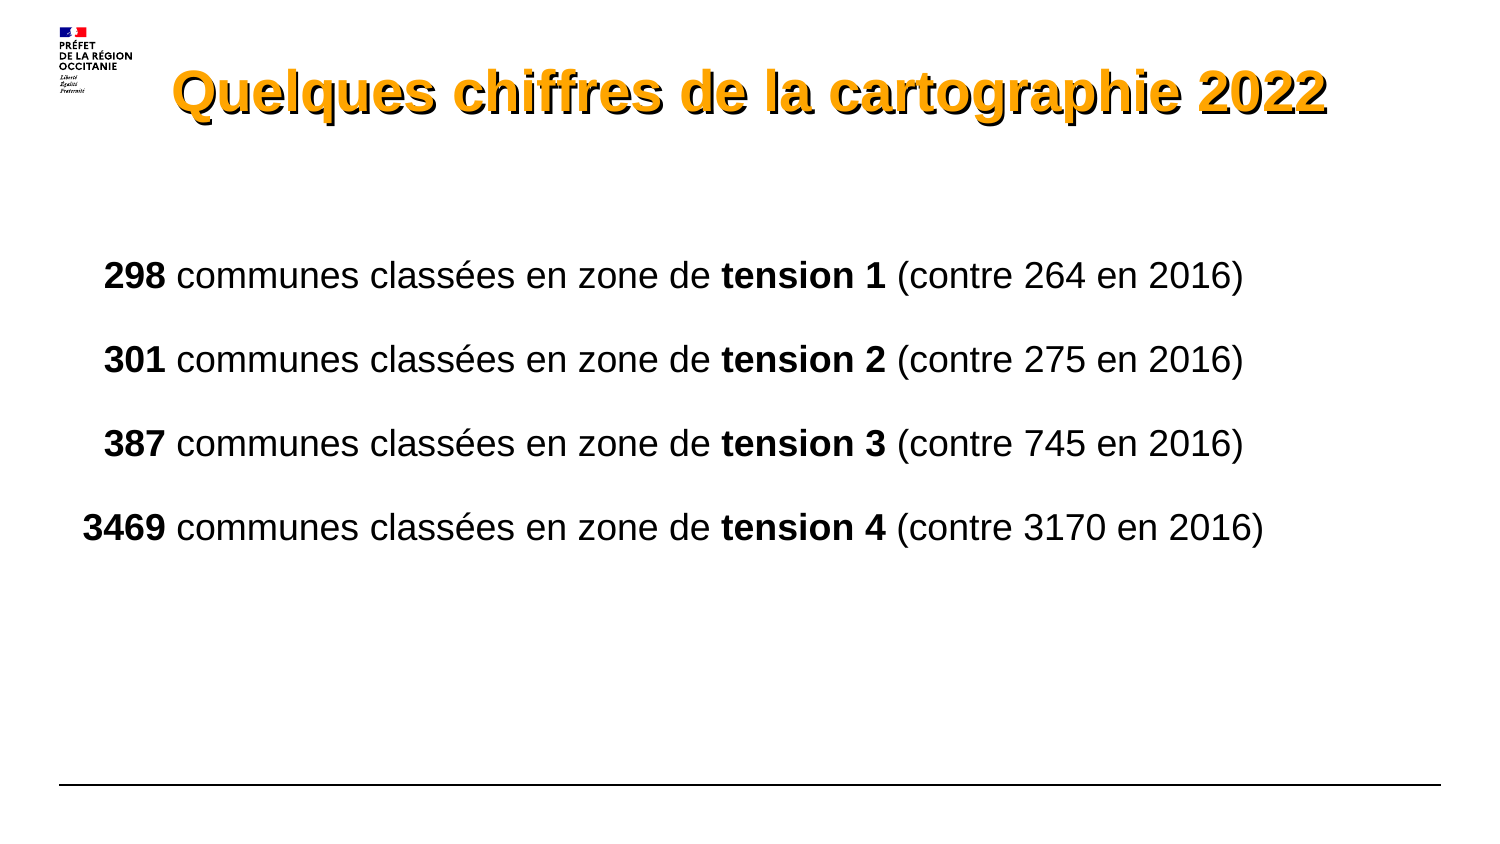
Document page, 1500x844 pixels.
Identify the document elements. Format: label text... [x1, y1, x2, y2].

title 298 communes classées en zone de tension 1 (contre 264 en 2016) 301 communes classées en zone de tension 2 (contre 275 en 2016) 387 communes classées en zone de tension 3 (contre 745 en 2016) 3469 communes classées en zone de tension 4 (contre 3170 en 2016) [82, 254, 1453, 591]
text_box Quelques chiffres de la cartographie 2022 [129, 59, 1371, 190]
